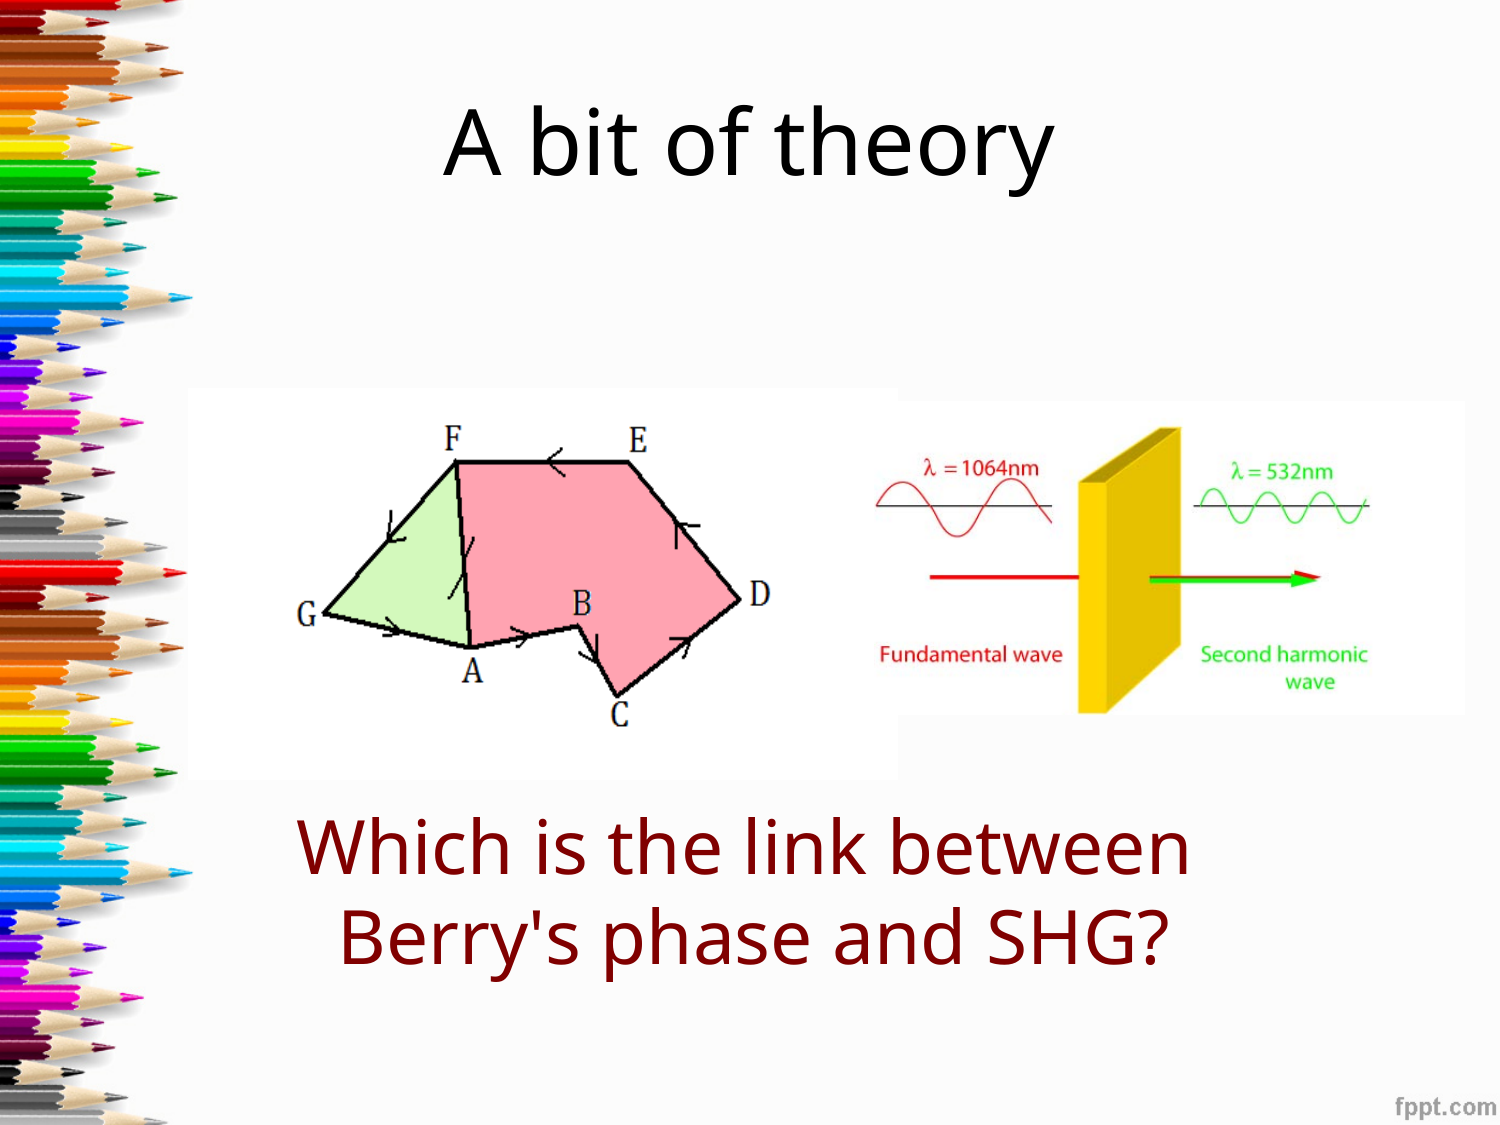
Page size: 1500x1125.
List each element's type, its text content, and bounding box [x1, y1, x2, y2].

picture [0, 0, 1500, 1125]
title A bit of theory [75, 45, 1426, 233]
title Which is the link between Berry's phase and SHG? [79, 791, 1430, 987]
